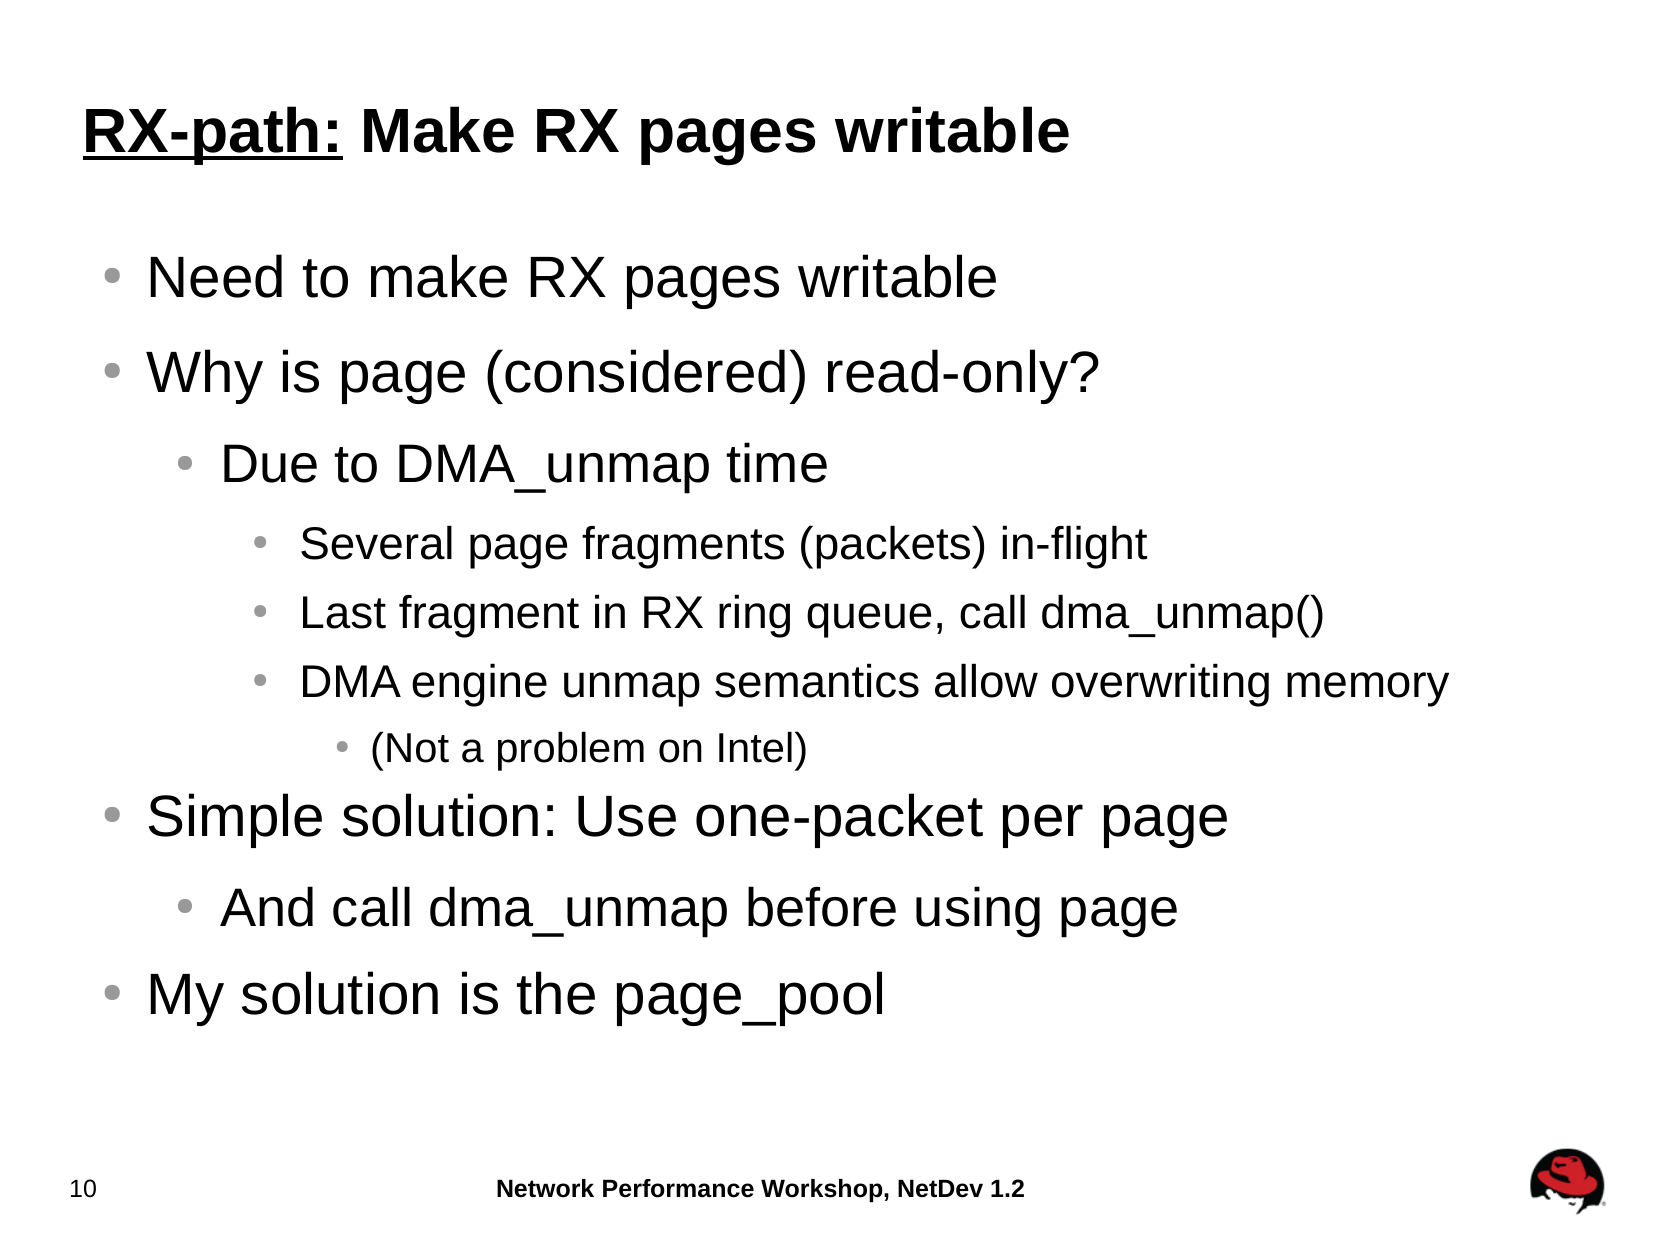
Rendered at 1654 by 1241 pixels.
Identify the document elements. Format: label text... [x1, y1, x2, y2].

list Need to make RX pages writable Why is page (considered) read-only? Due to DMA_unmap time Several page fragments (packets) in-flight Last fragment in RX ring queue, call dma_unmap() DMA engine unmap semantics allow overwriting memory (Not a problem on Intel) Simple solution: Use one-packet per page And call dma_unmap before using page My solution is the page_pool [86, 244, 1575, 1052]
title RX-path: Make RX pages writable [82, 37, 1571, 226]
picture [1529, 1146, 1612, 1224]
